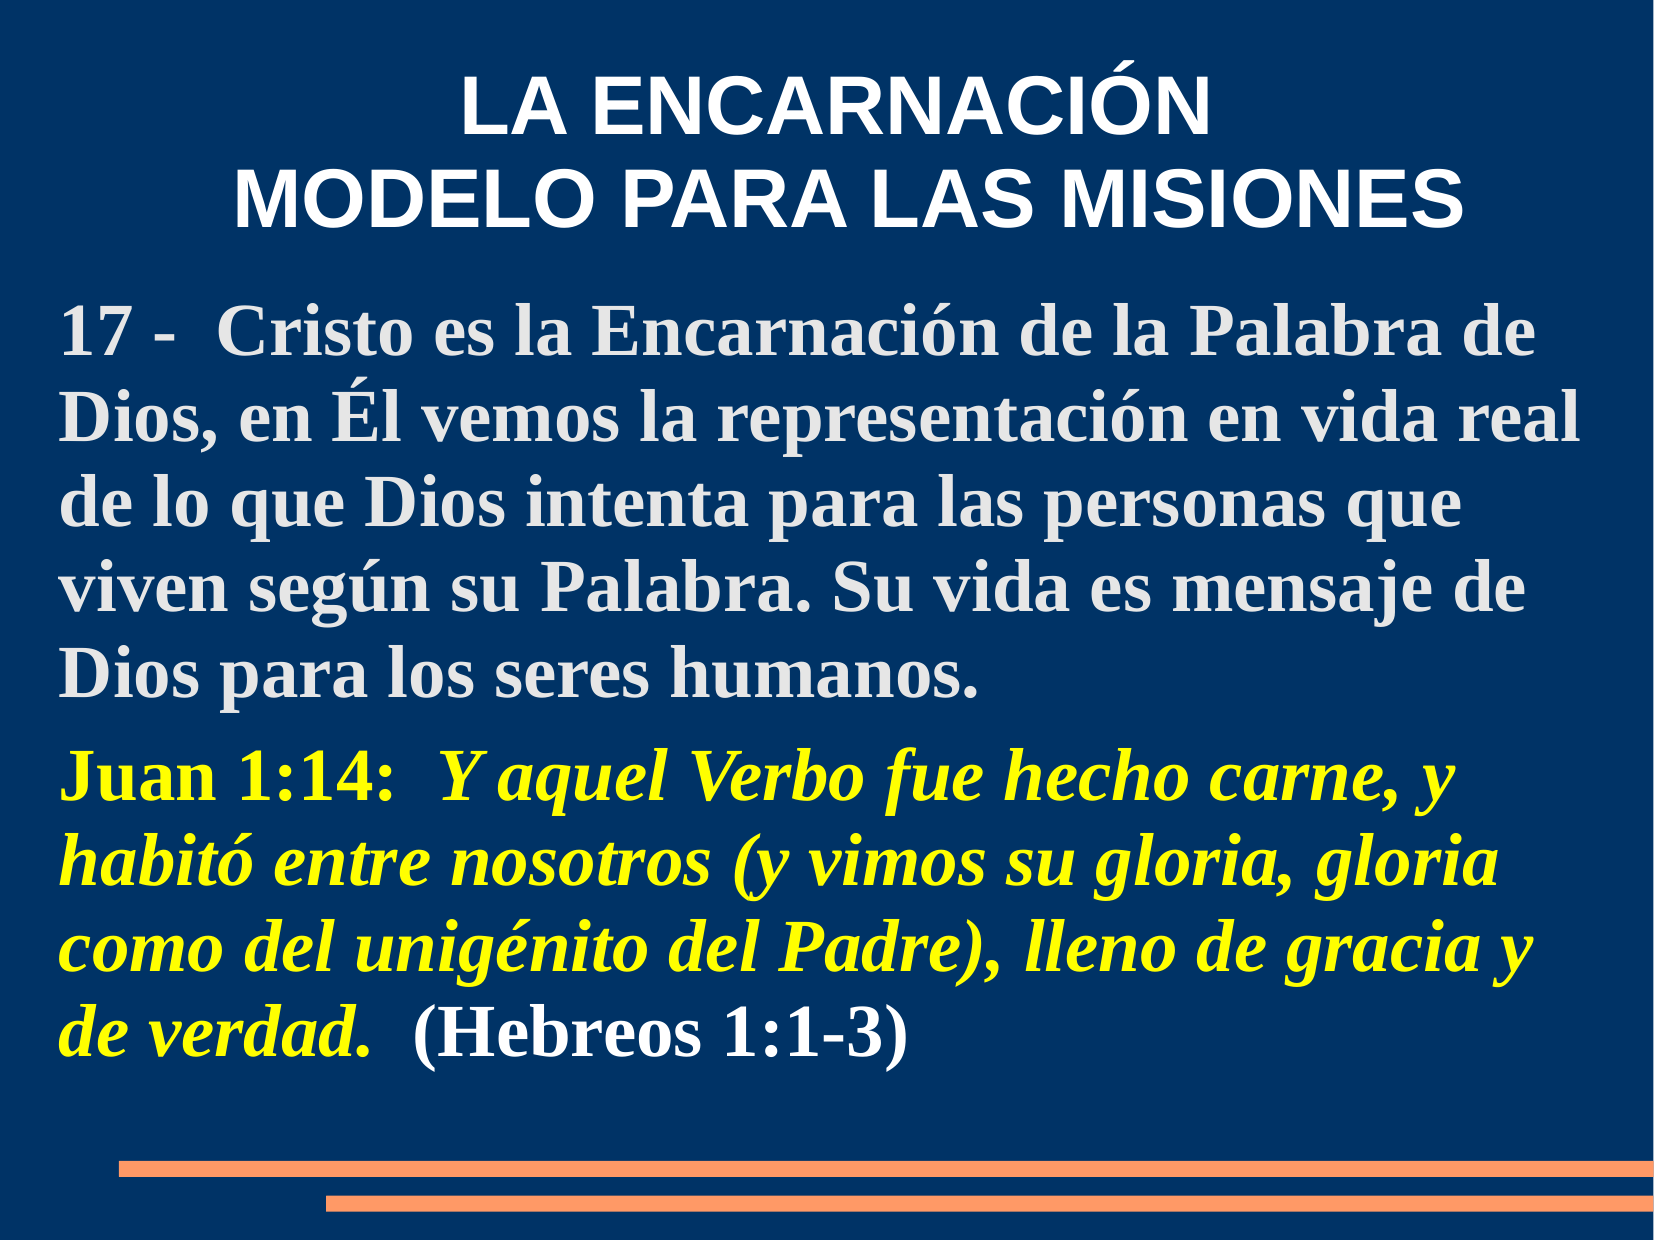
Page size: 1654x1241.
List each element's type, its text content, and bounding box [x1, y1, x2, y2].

title LA ENCARNACIÓN MODELO PARA LAS MISIONES [121, 46, 1534, 254]
list 17 - Cristo es la Encarnación de la Palabra de Dios, en Él vemos la representación en vida real de lo que Dios intenta para las personas que viven según su Palabra. Su vida es mensaje de Dios para los seres humanos. Juan 1:14: Y aquel Verbo fue hecho carne, y habitó entre nosotros (y vimos su gloria, gloria como del unigénito del Padre), lleno de gracia y de verdad. (Hebreos 1:1-3) [58, 283, 1619, 1193]
